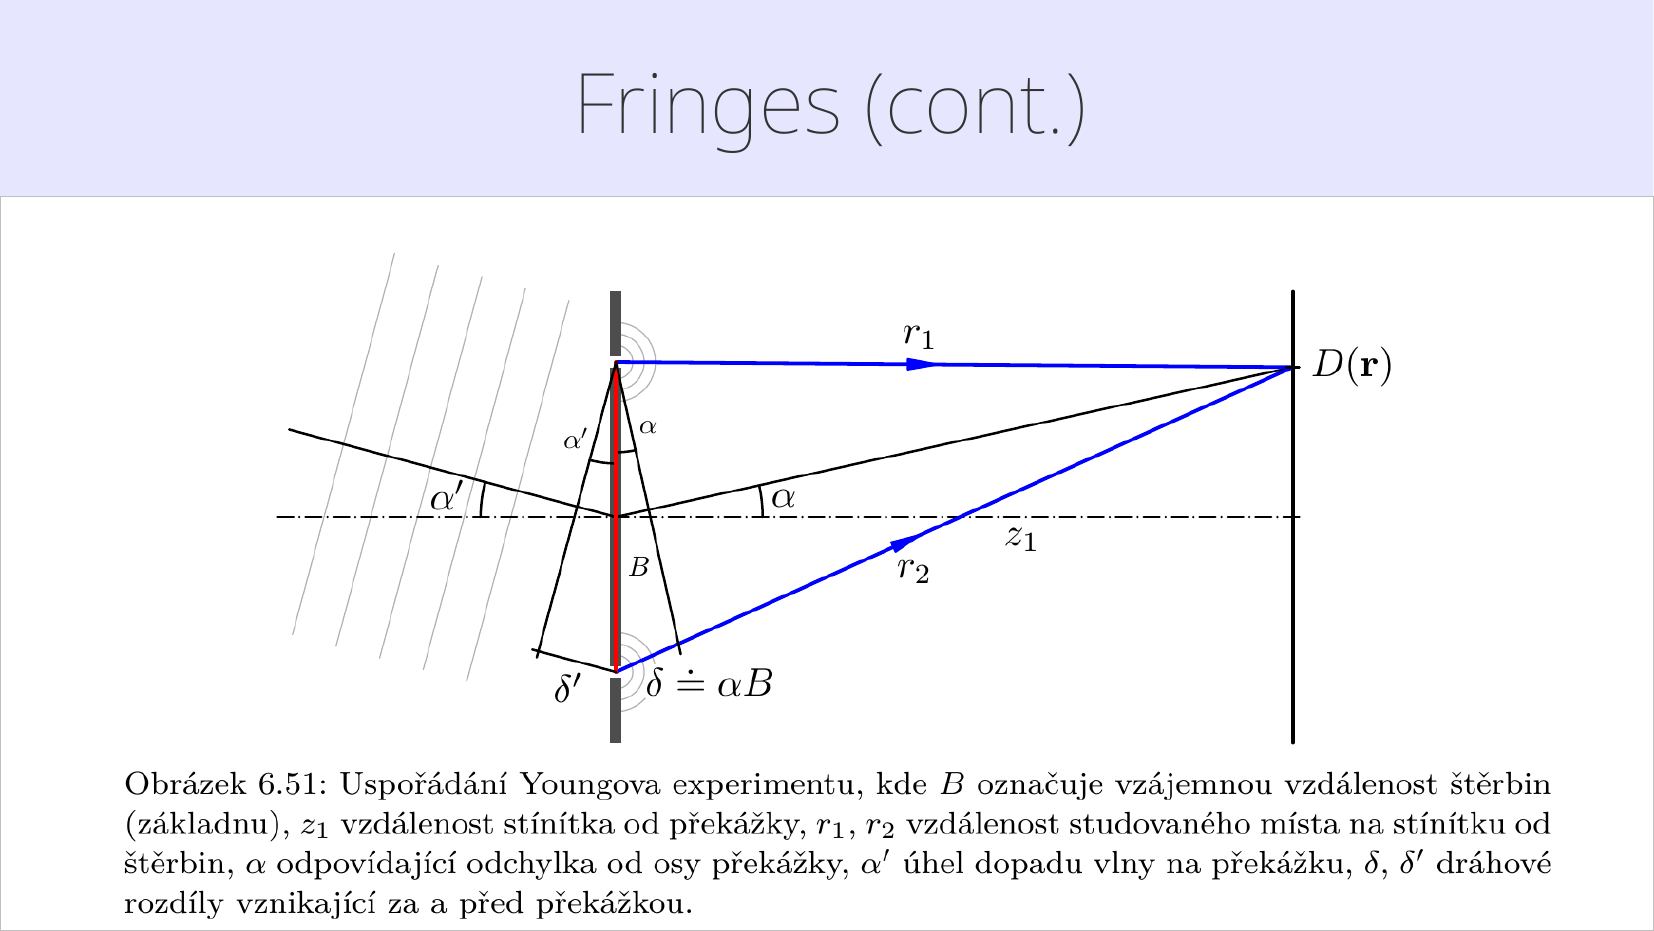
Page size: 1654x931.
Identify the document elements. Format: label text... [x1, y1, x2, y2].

title Fringes (cont.) [124, 23, 1537, 179]
picture [124, 252, 1551, 919]
